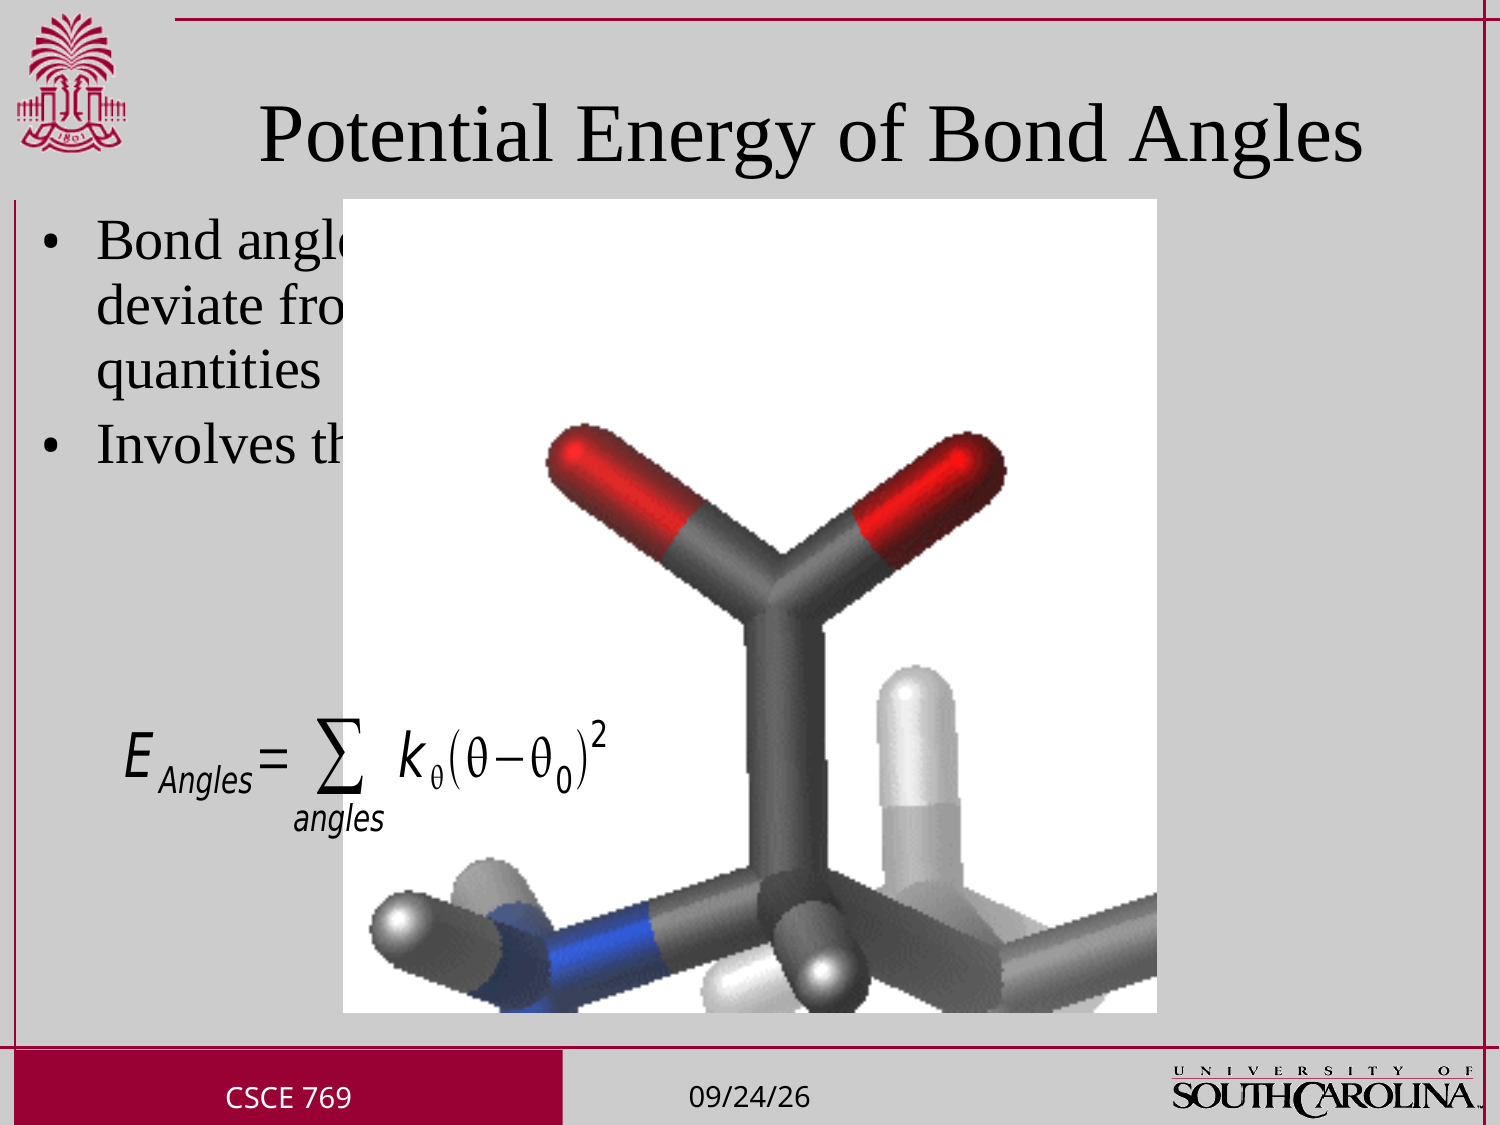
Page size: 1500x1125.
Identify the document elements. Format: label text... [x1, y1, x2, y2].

chart [112, 712, 619, 842]
list Bond angles should not deviate from the known quantities Involves three atoms [24, 200, 343, 676]
picture [343, 199, 1476, 1013]
picture [1162, 1049, 1483, 1125]
picture [12, 12, 131, 155]
title Potential Energy of Bond Angles [174, 9, 1450, 188]
